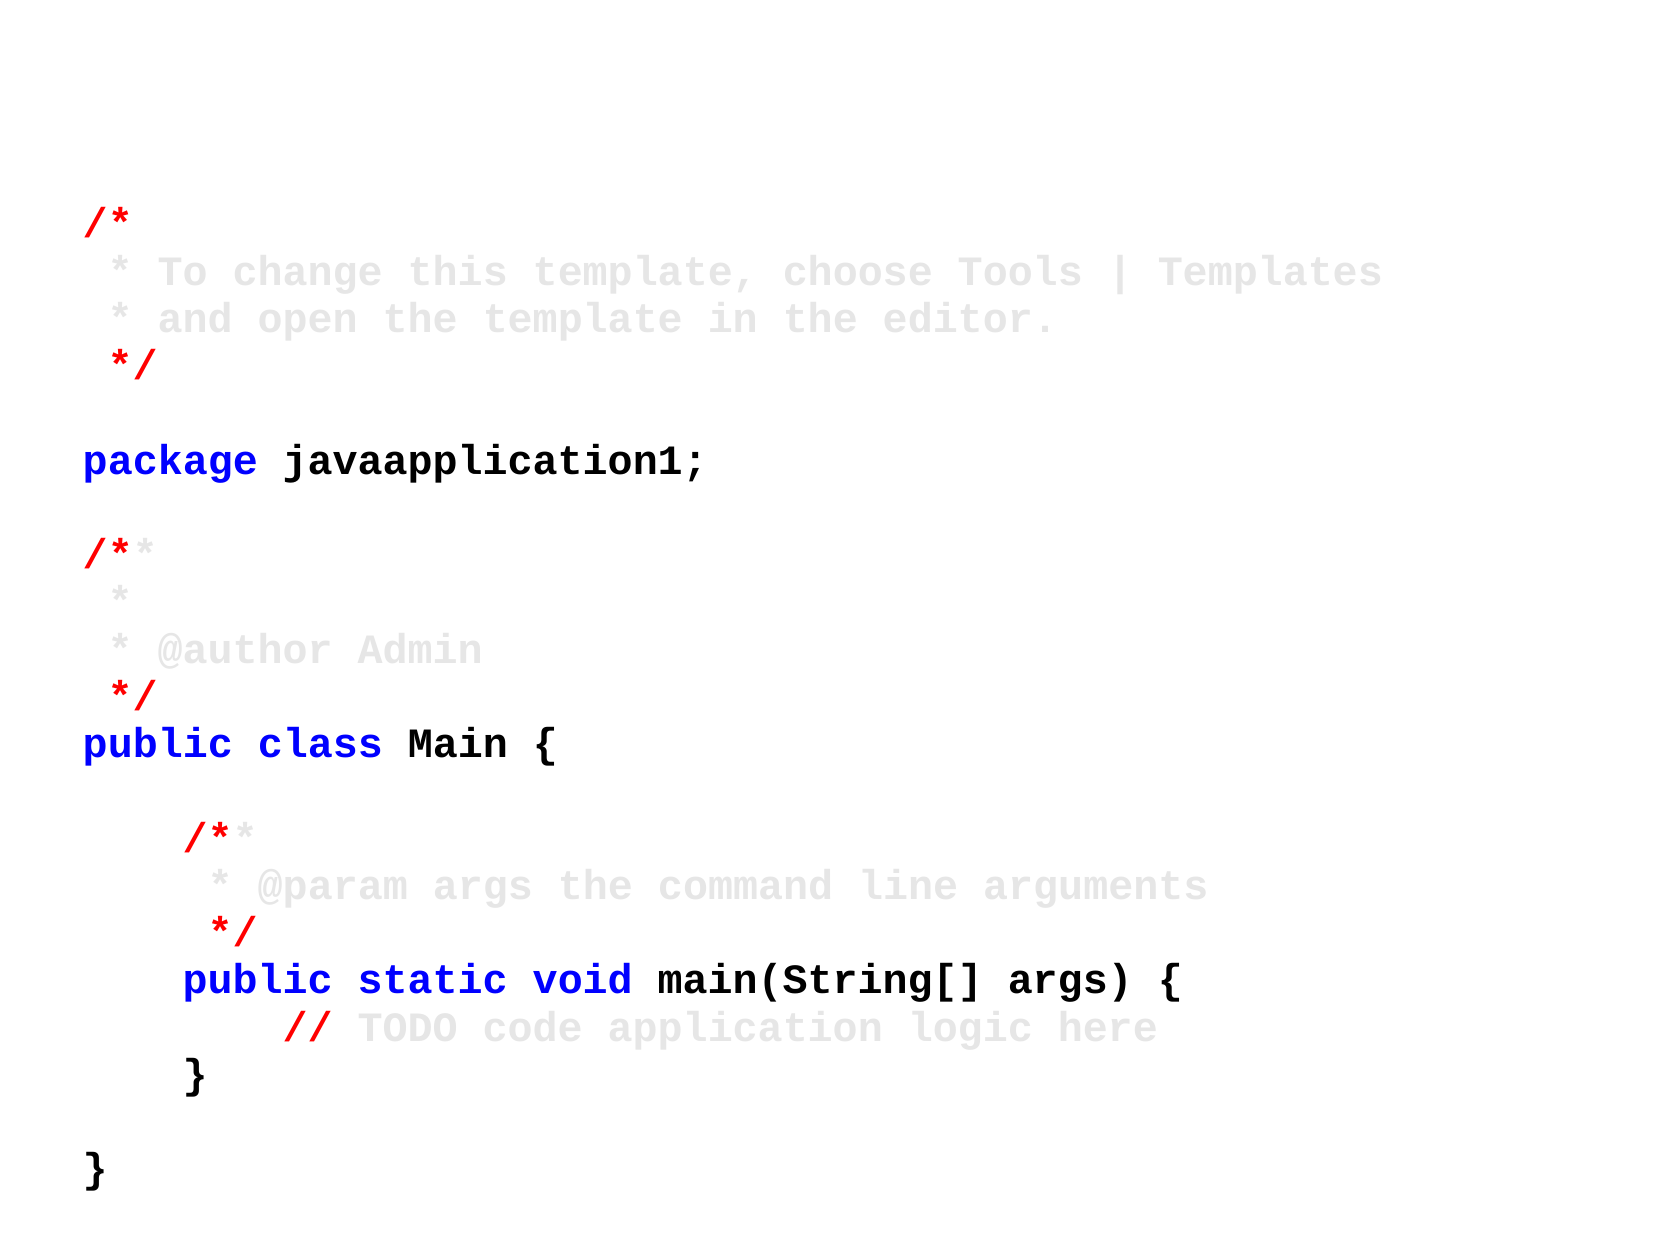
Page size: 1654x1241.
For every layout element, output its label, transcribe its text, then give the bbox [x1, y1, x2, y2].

subtitle /* * To change this template, choose Tools | Templates * and open the template in the editor. */ package javaapplication1; /** * * @author Admin */ public class Main { /** * @param args the command line arguments */ public static void main(String[] args) { // TODO code application logic here } } [82, 197, 1571, 1201]
